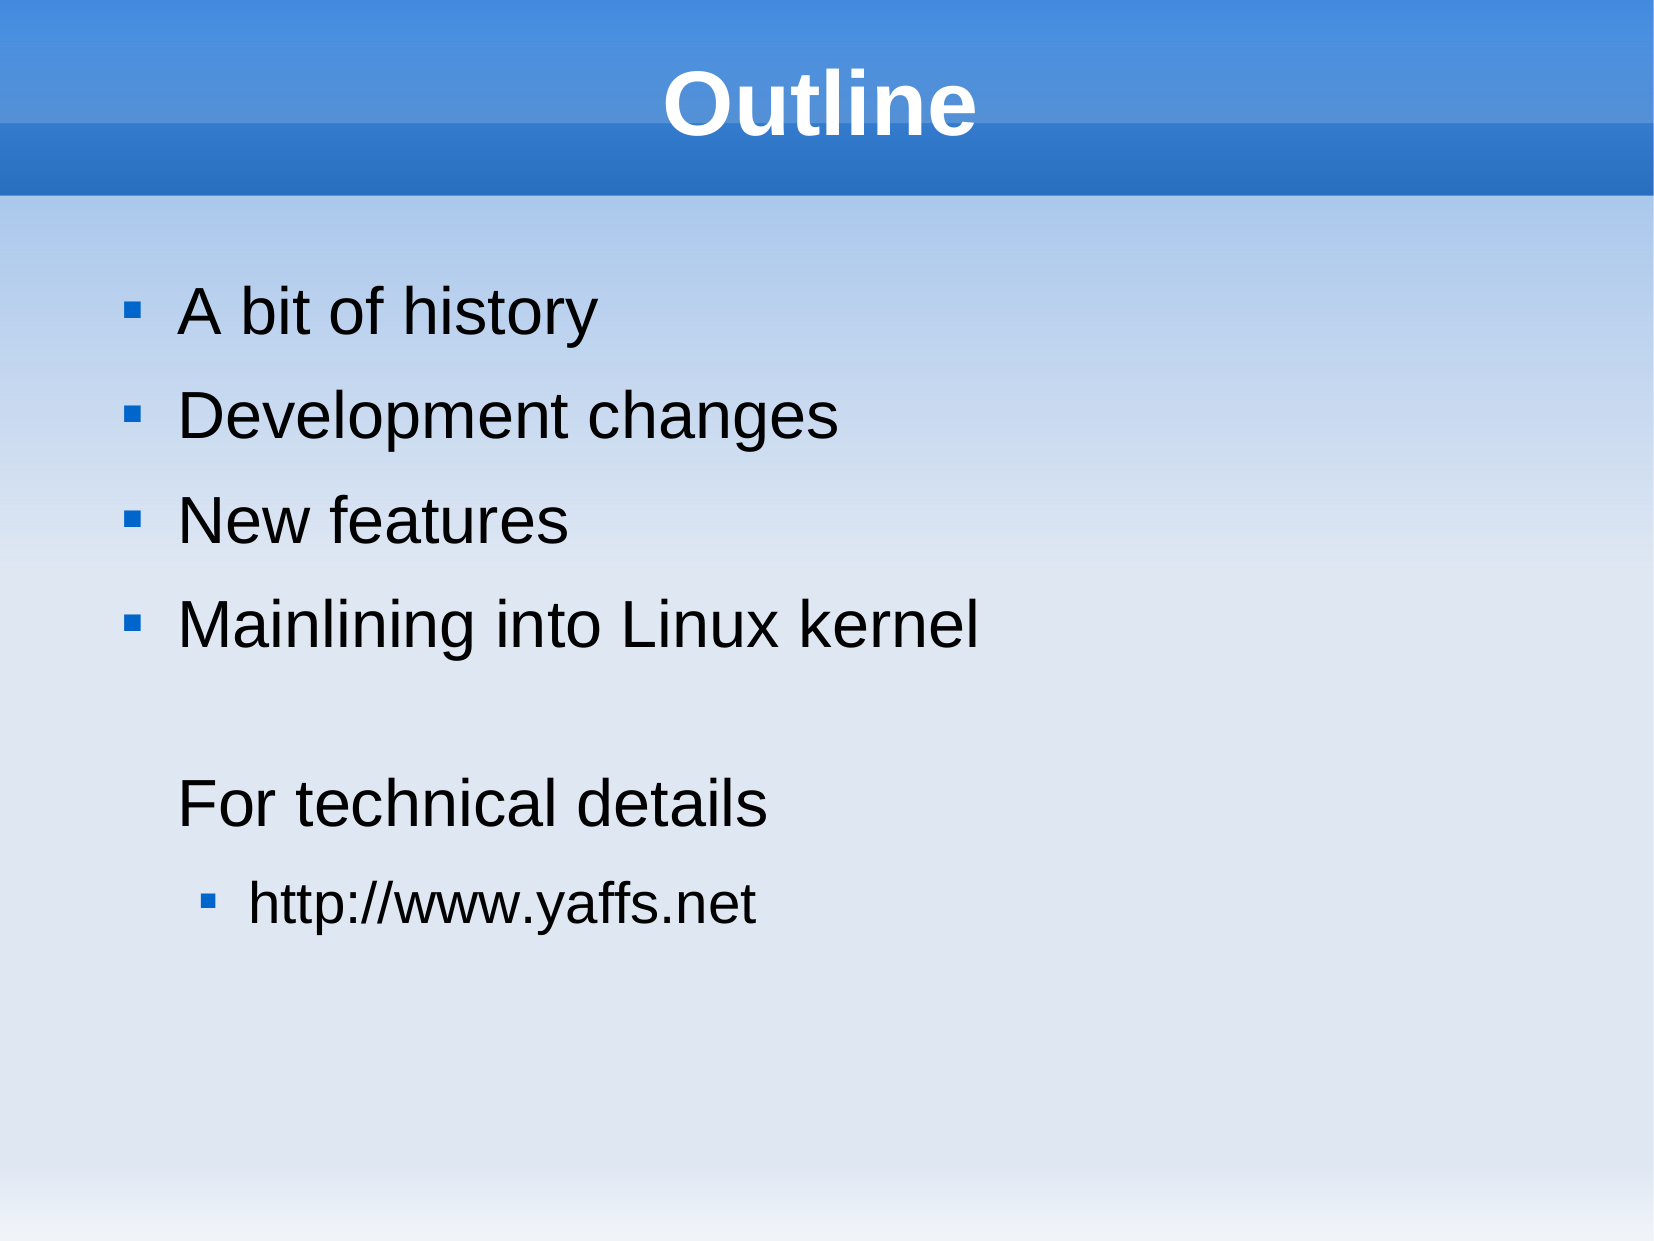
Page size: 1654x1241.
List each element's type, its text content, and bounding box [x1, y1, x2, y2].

picture [0, 0, 1654, 1241]
title Outline [76, 0, 1565, 208]
list A bit of history Development changes New features Mainlining into Linux kernel For technical details http://www.yaffs.net [106, 274, 1595, 1078]
